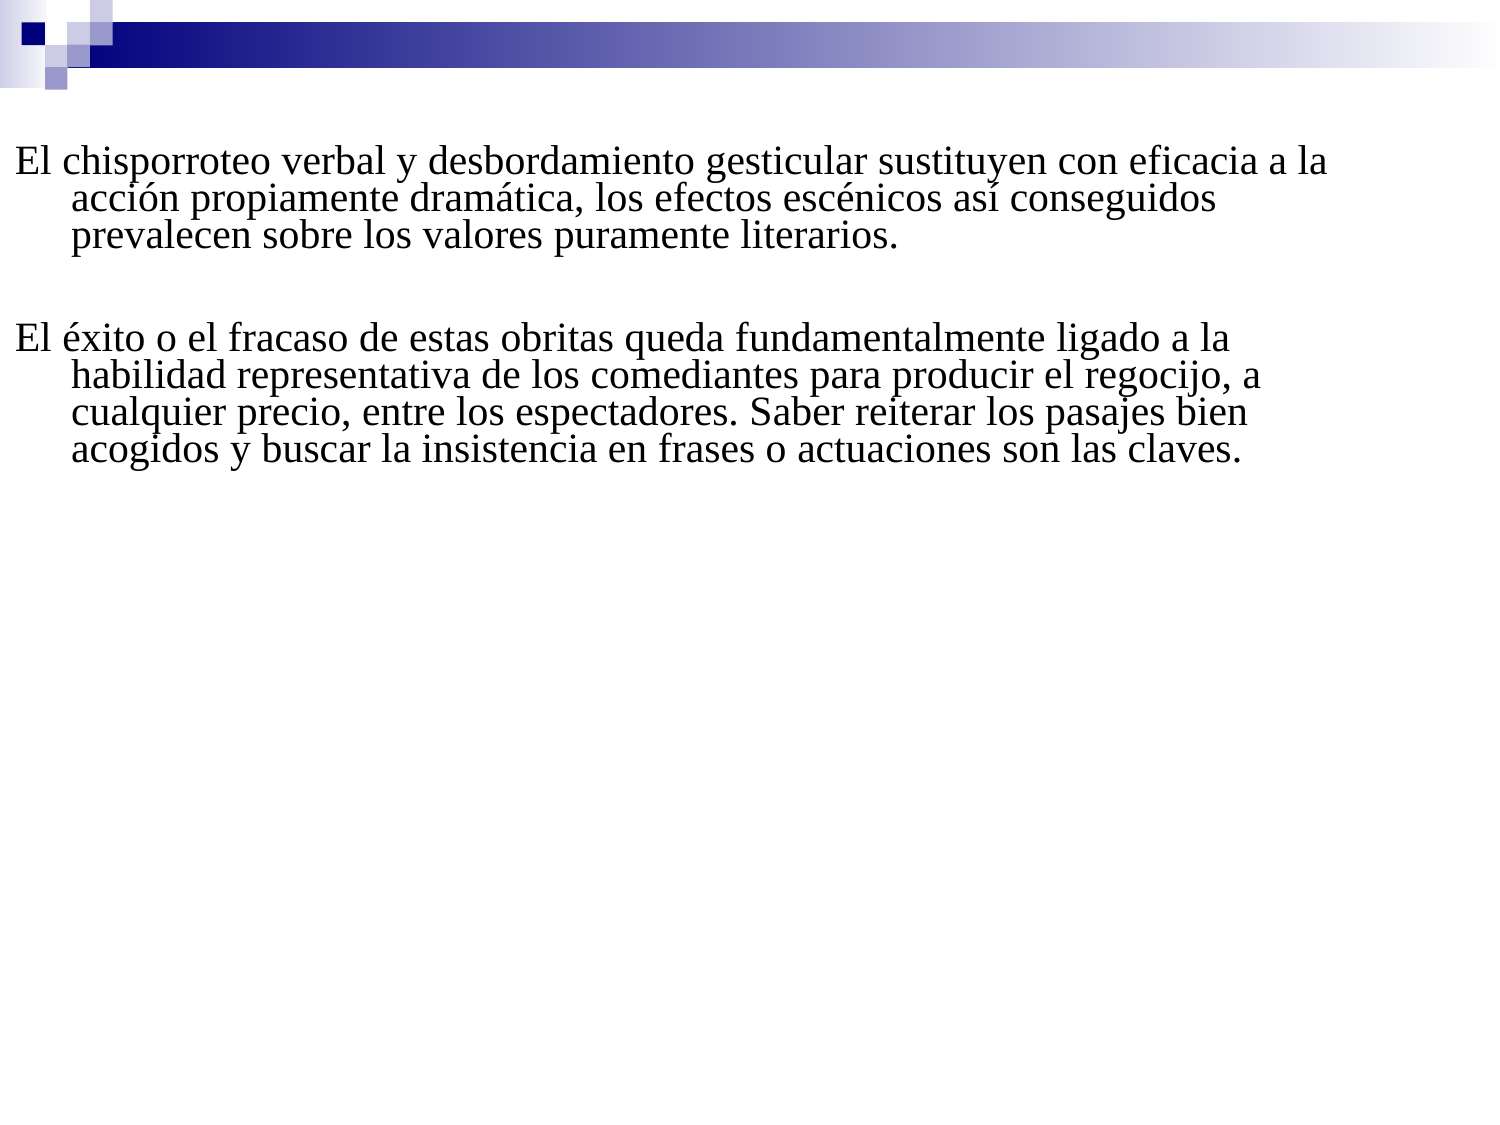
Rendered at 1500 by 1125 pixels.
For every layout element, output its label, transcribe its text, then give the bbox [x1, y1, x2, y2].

list El chisporroteo verbal y desbordamiento gesticular sustituyen con eficacia a la acción propiamente dramática, los efectos escénicos así conseguidos prevalecen sobre los valores puramente literarios. El éxito o el fracaso de estas obritas queda fundamentalmente ligado a la habilidad representativa de los comediantes para producir el regocijo, a cualquier precio, entre los espectadores. Saber reiterar los pasajes bien acogidos y buscar la insistencia en frases o actuaciones son las claves. [0, 137, 1351, 963]
